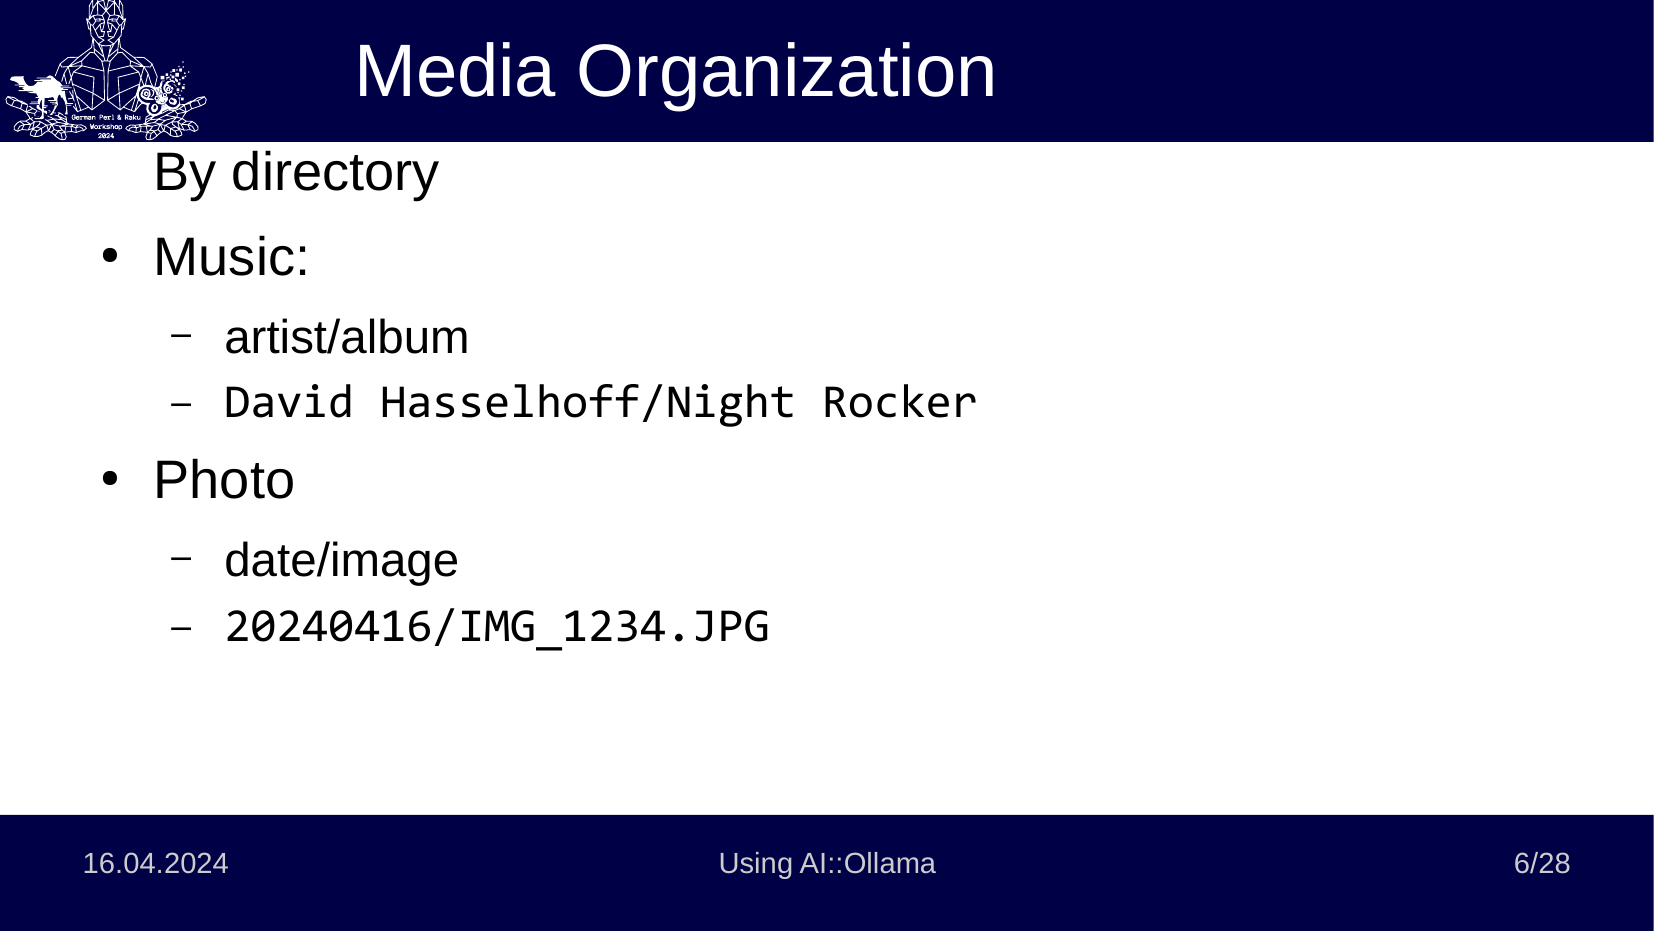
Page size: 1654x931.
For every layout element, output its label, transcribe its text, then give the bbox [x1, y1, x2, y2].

title Media Organization [354, 5, 1654, 136]
list By directory Music: artist/album David Hasselhoff/Night Rocker Photo date/image 20240416/IMG_1234.JPG [82, 141, 1571, 815]
